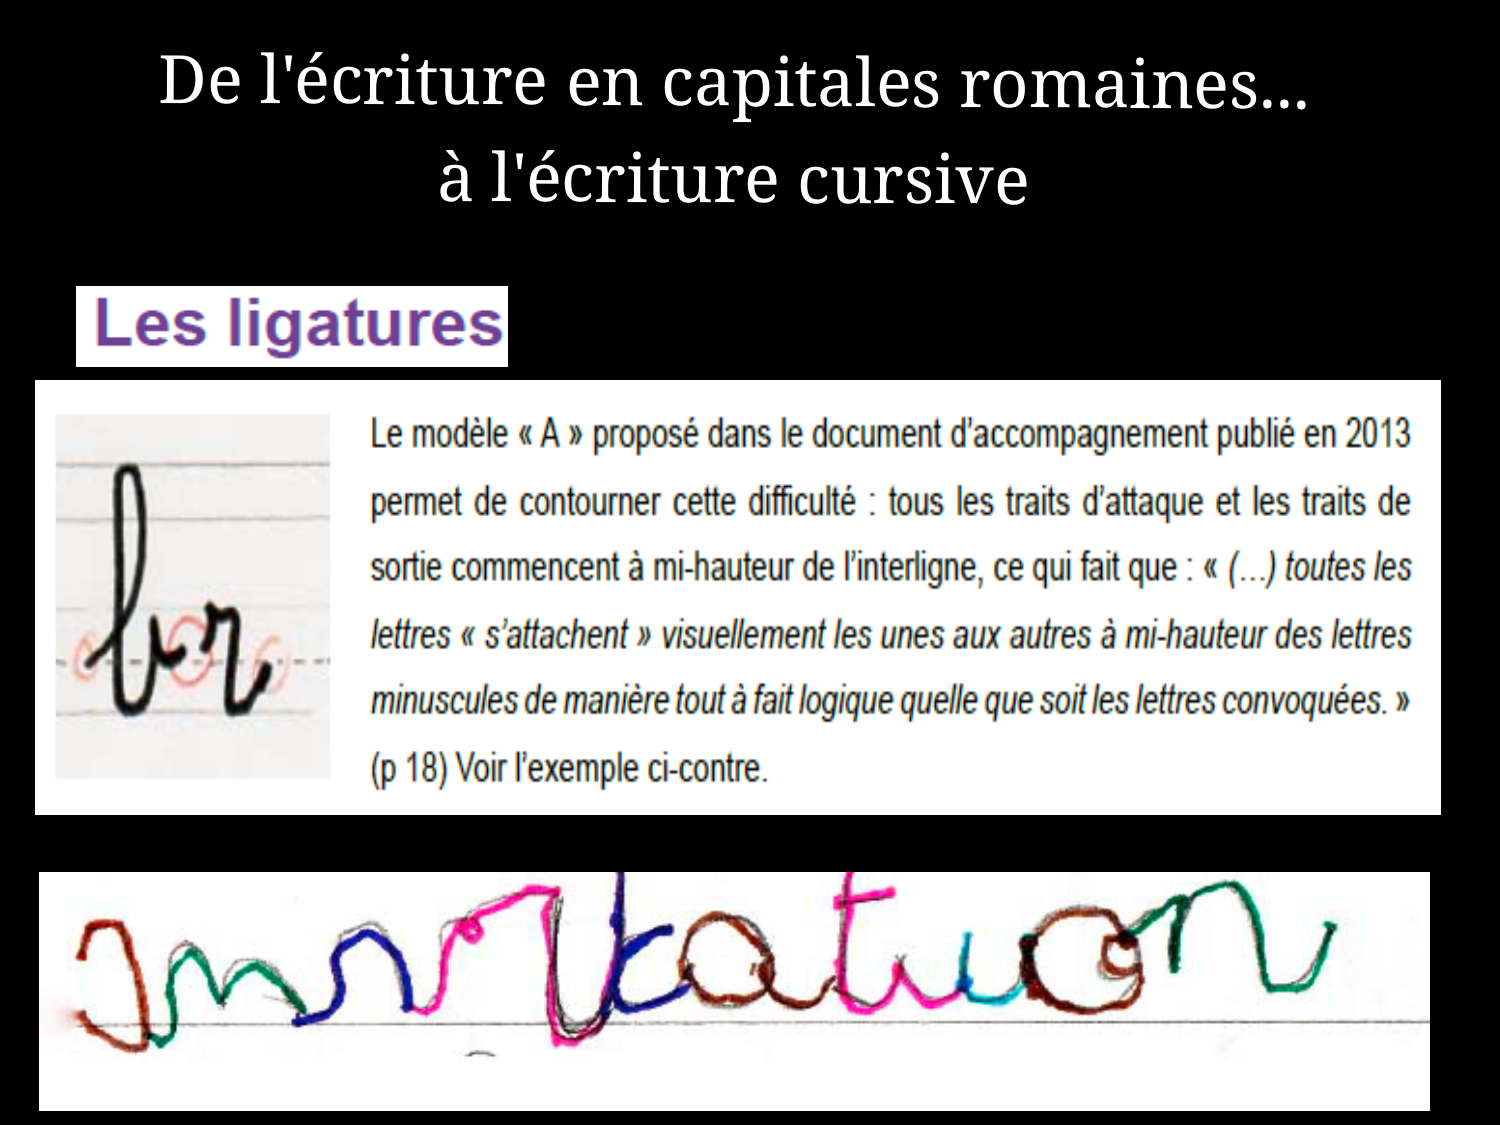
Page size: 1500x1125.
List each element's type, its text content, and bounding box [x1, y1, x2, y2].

picture [76, 286, 508, 367]
picture [39, 872, 1430, 1111]
text_box De l'écriture en capitales romaines... à l'écriture cursive [5, 27, 1464, 238]
picture [35, 380, 1441, 815]
